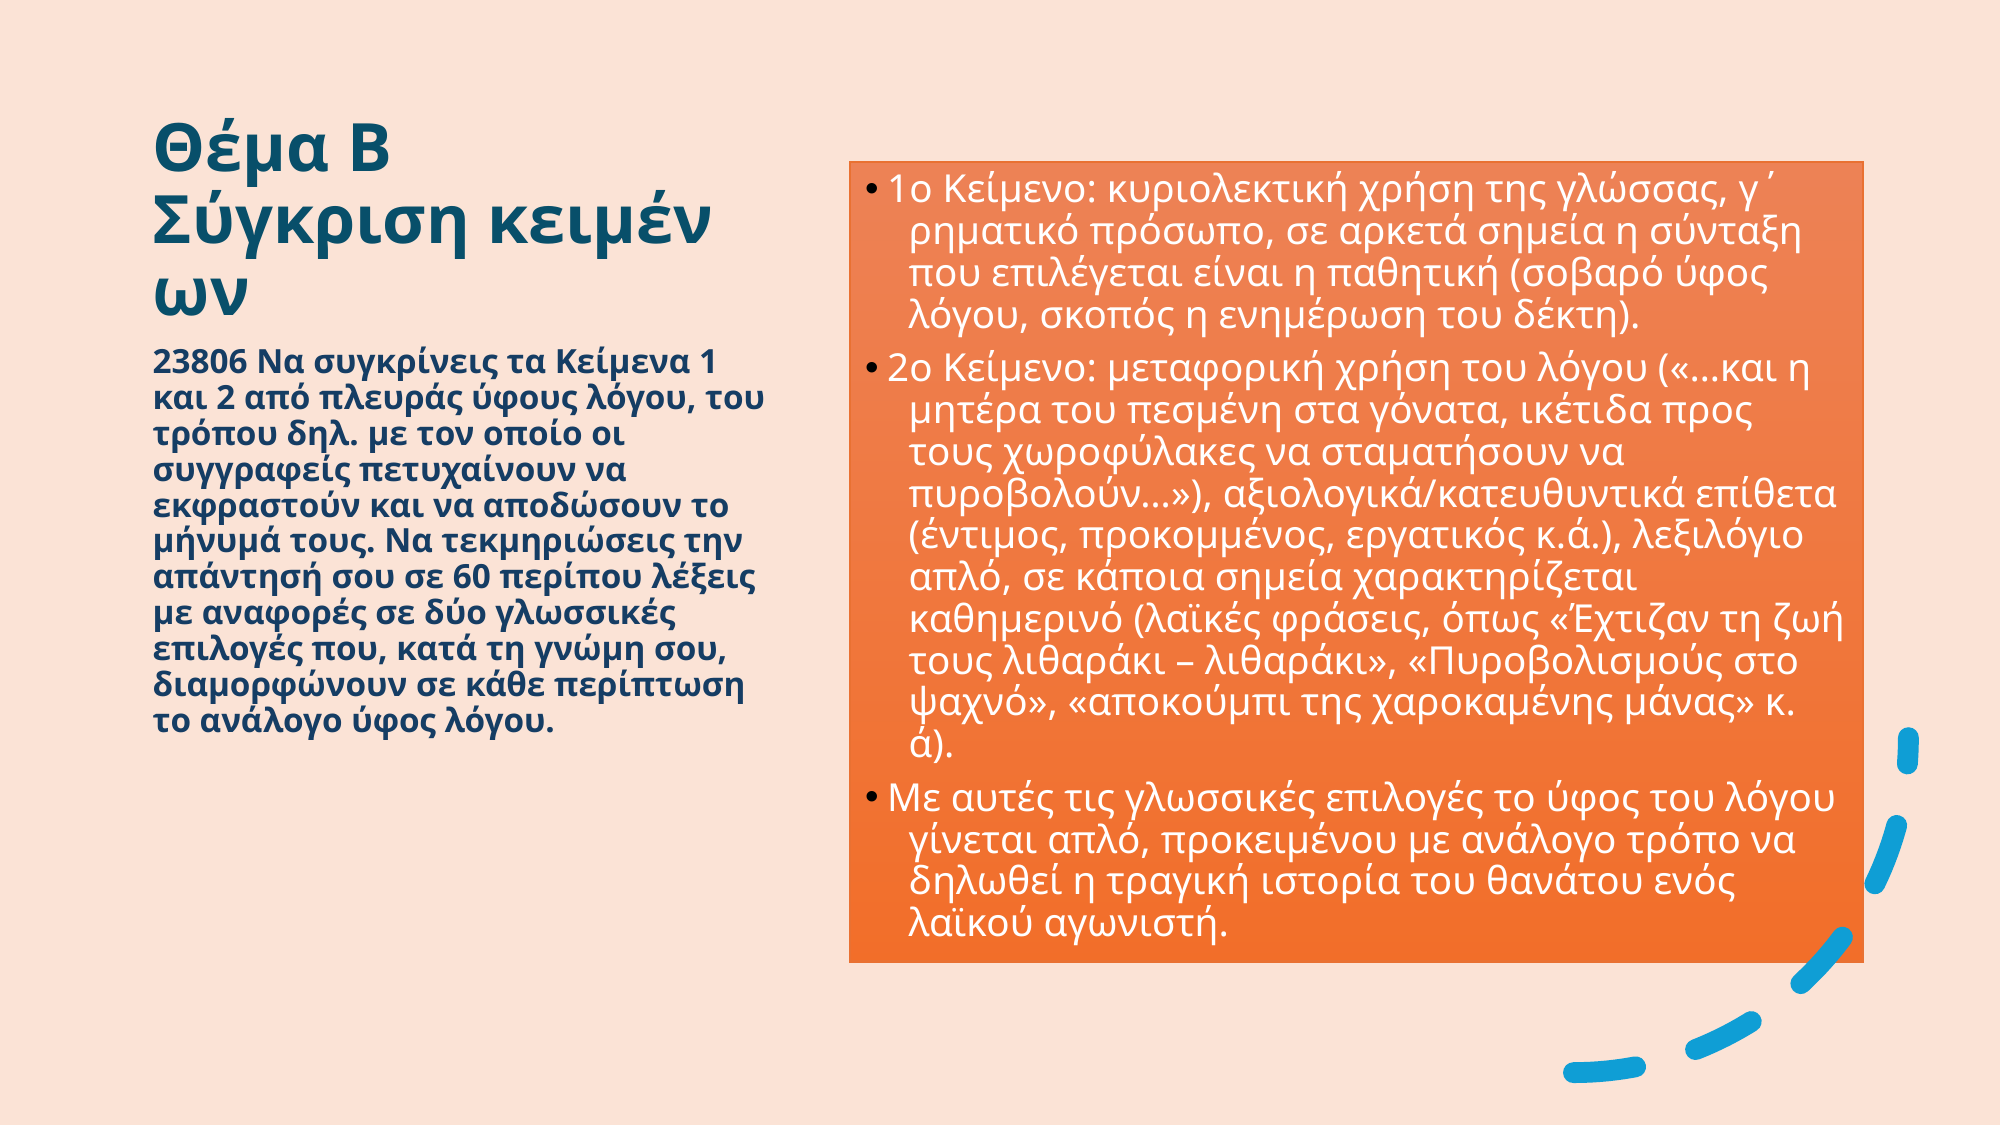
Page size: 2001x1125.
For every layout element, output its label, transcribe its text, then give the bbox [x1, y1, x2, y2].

title Θέμα Β Σύγκριση κειμένων​ [137, 75, 783, 337]
list 1ο Κείμενο: κυριολεκτική χρήση της γλώσσας, γ΄ ρηματικό πρόσωπο, σε αρκετά σημεία η σύνταξη που επιλέγεται είναι η παθητική (σοβαρό ύφος λόγου, σκοπός η ενημέρωση του δέκτη). 2ο Κείμενο: μεταφορική χρήση του λόγου («…και η μητέρα του πεσμένη στα γόνατα, ικέτιδα προς τους χωροφύλακες να σταματήσουν να πυροβολούν…»), αξιολογικά/κατευθυντικά επίθετα (έντιμος, προκομμένος, εργατικός κ.ά.), λεξιλόγιο απλό, σε κάποια σημεία χαρακτηρίζεται καθημερινό (λαϊκές φράσεις, όπως «Έχτιζαν τη ζωή τους λιθαράκι – λιθαράκι», «Πυροβολισμούς στο ψαχνό», «αποκούμπι της χαροκαμένης μάνας» κ. ά). Με αυτές τις γλωσσικές επιλογές το ύφος του λόγου γίνεται απλό, προκειμένου με ανάλογο τρόπο να δηλωθεί η τραγική ιστορία του θανάτου ενός λαϊκού αγωνιστή. [850, 161, 1863, 962]
list 23806 Να συγκρίνεις τα Κείμενα 1 και 2 από πλευράς ύφους λόγου, του τρόπου δηλ. με τον οποίο οι συγγραφείς πετυχαίνουν να εκφραστούν και να αποδώσουν το μήνυμά τους. Να τεκμηριώσεις την απάντησή σου σε 60 περίπου λέξεις με αναφορές σε δύο γλωσσικές επιλογές που, κατά τη γνώμη σου, διαμορφώνουν σε κάθε περίπτωση το ανάλογο ύφος λόγου. [137, 337, 783, 963]
